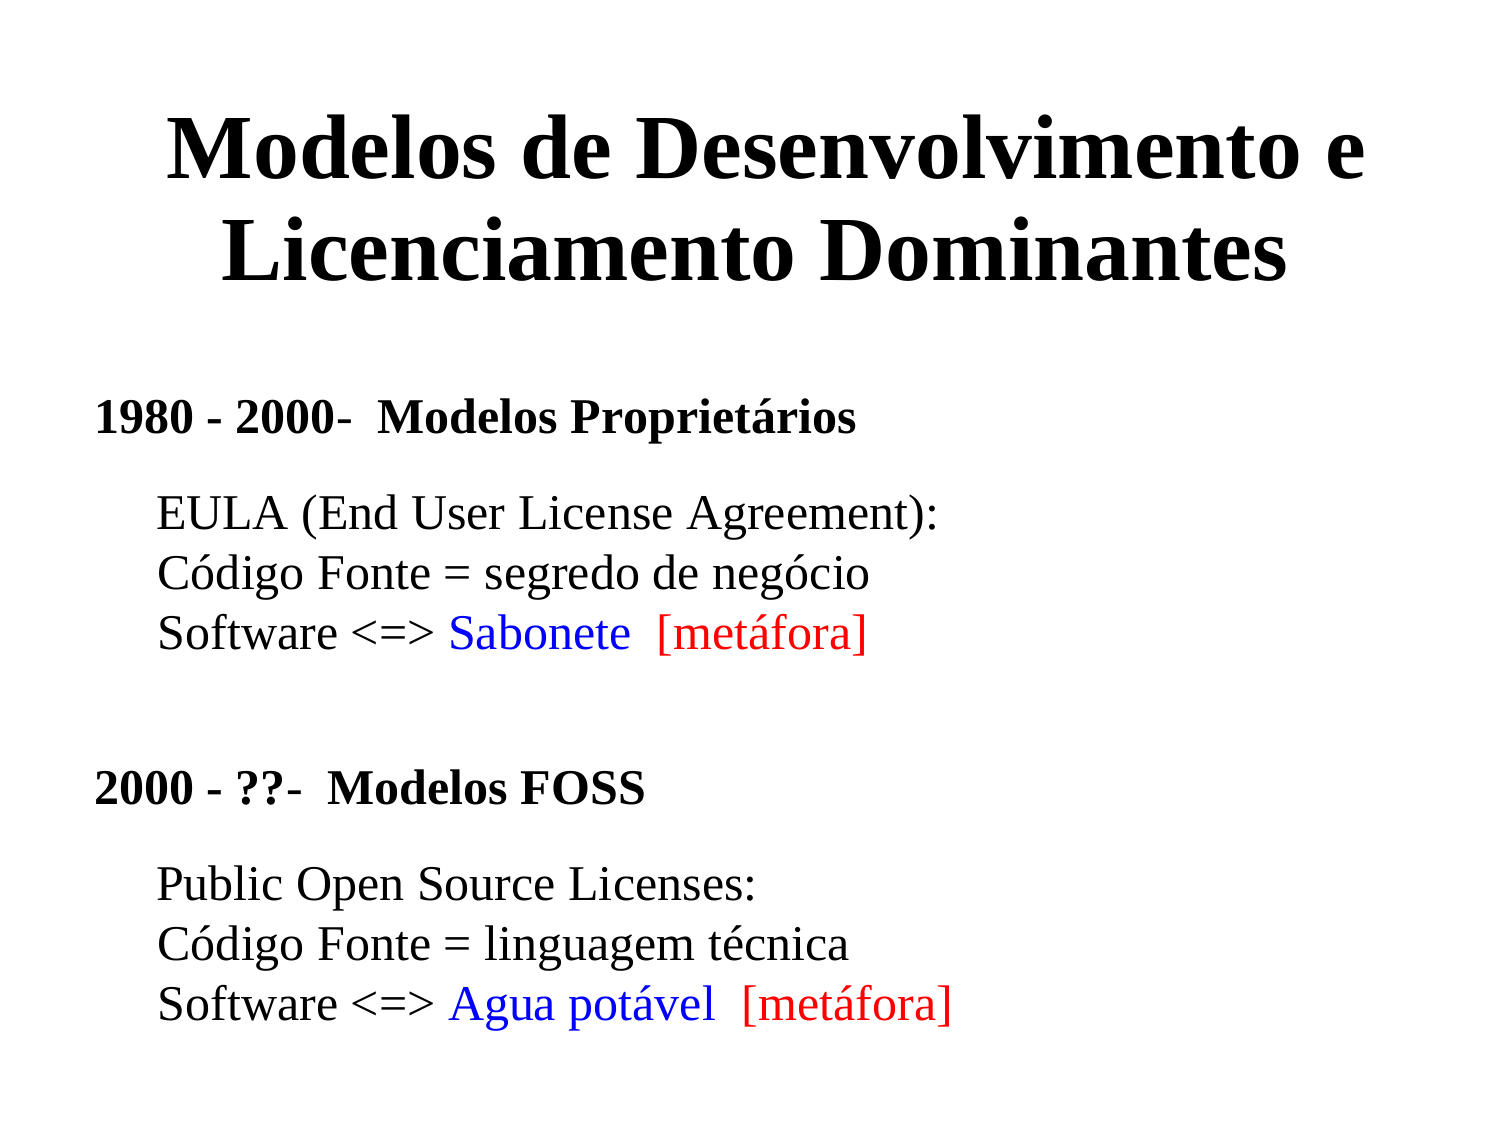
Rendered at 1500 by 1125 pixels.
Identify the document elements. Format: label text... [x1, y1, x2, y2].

text_box 1980 - 2000- Modelos Proprietários EULA (End User License Agreement): Código Fonte = segredo de negócio Software <=> Sabonete [metáfora] 2000 - ??- Modelos FOSS Public Open Source Licenses: Código Fonte = linguagem técnica Software <=> Agua potável [metáfora] [91, 281, 1421, 1028]
title Modelos de Desenvolvimento e Licenciamento Dominantes [31, 81, 1480, 309]
